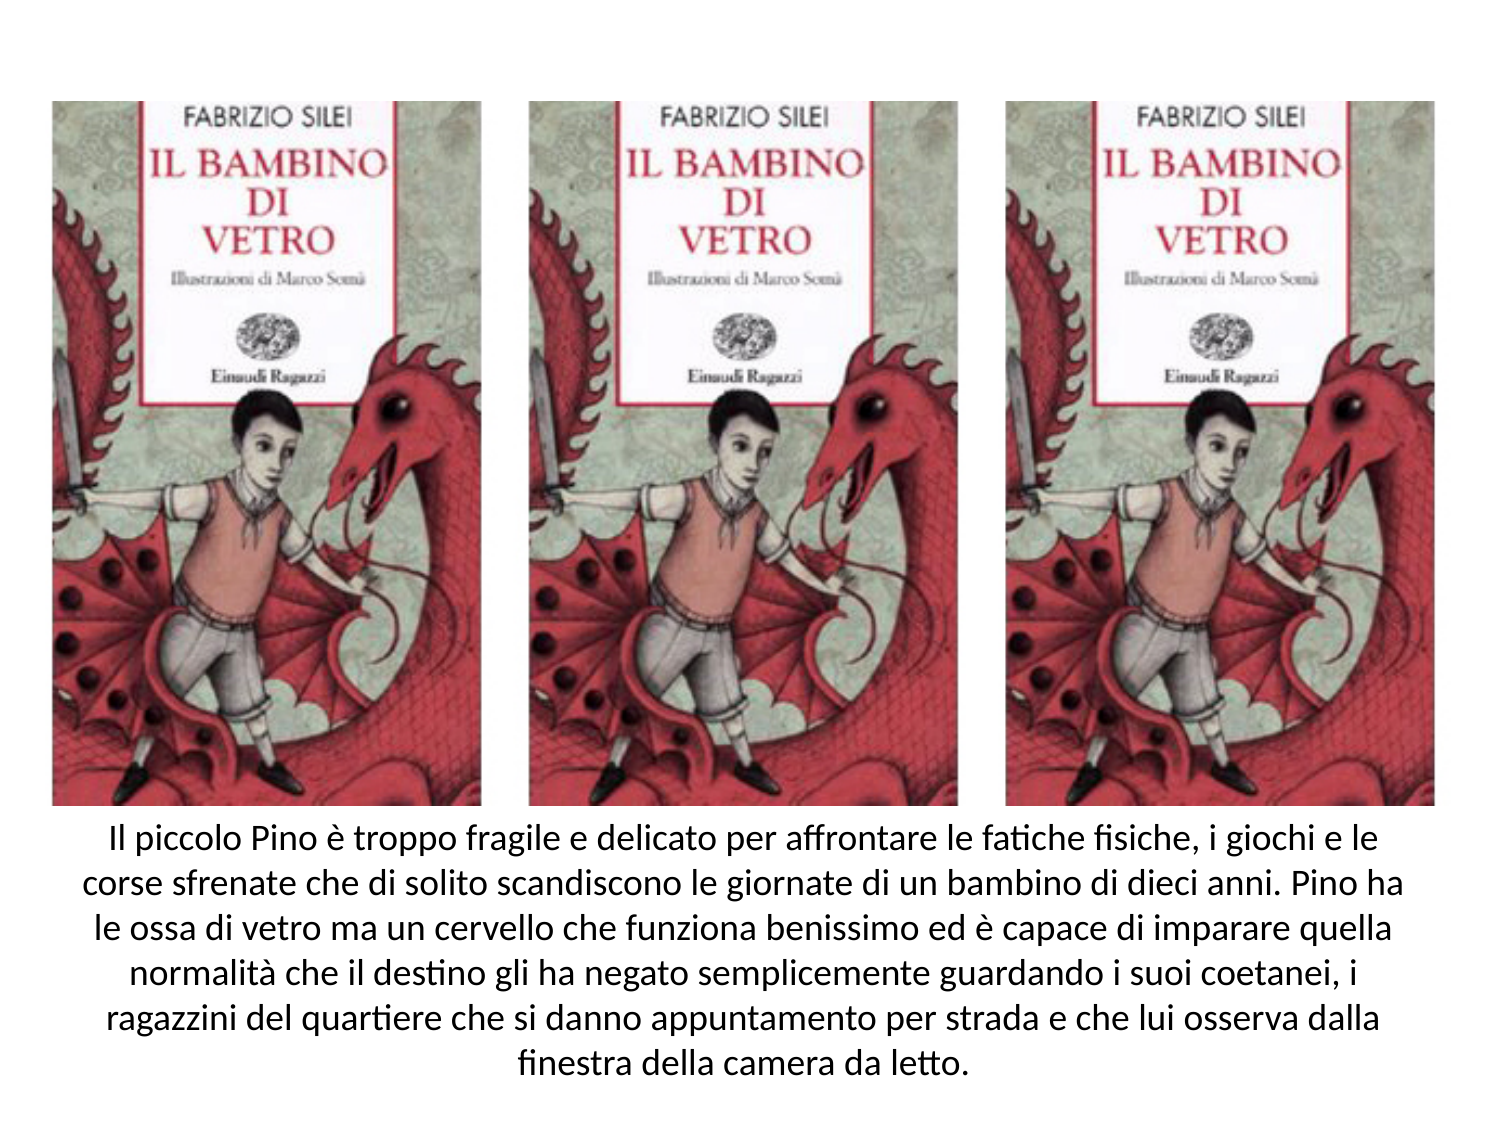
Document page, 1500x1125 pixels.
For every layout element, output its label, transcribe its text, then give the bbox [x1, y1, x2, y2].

picture [29, 101, 1459, 806]
text_box Il piccolo Pino è troppo fragile e delicato per affrontare le fatiche fisiche, i giochi e le corse sfrenate che di solito scandiscono le giornate di un bambino di dieci anni. Pino ha le ossa di vetro ma un cervello che funziona benissimo ed è capace di imparare quella normalità che il destino gli ha negato semplicemente guardando i suoi coetanei, i ragazzini del quartiere che si danno appuntamento per strada e che lui osserva dalla finestra della camera da letto. [53, 805, 1436, 1091]
